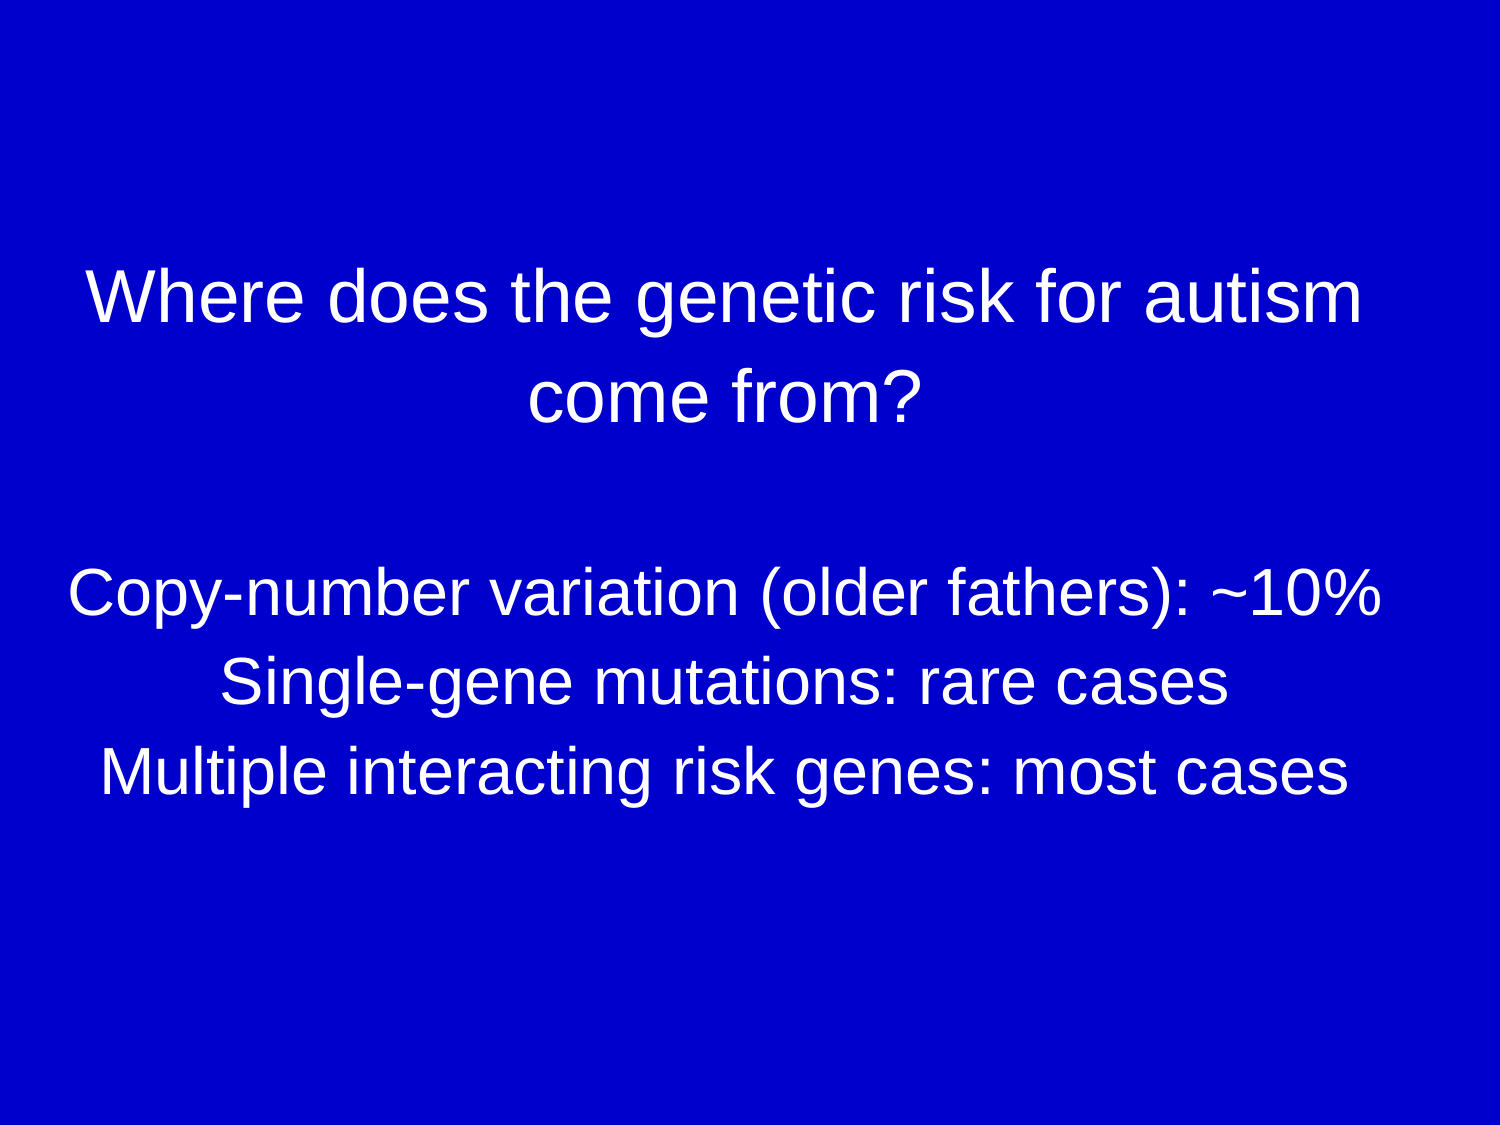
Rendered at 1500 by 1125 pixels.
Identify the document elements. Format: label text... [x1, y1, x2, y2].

title Where does the genetic risk for autism come from? Copy-number variation (older fathers): ~10% Single-gene mutations: rare cases Multiple interacting risk genes: most cases [51, 267, 1400, 779]
